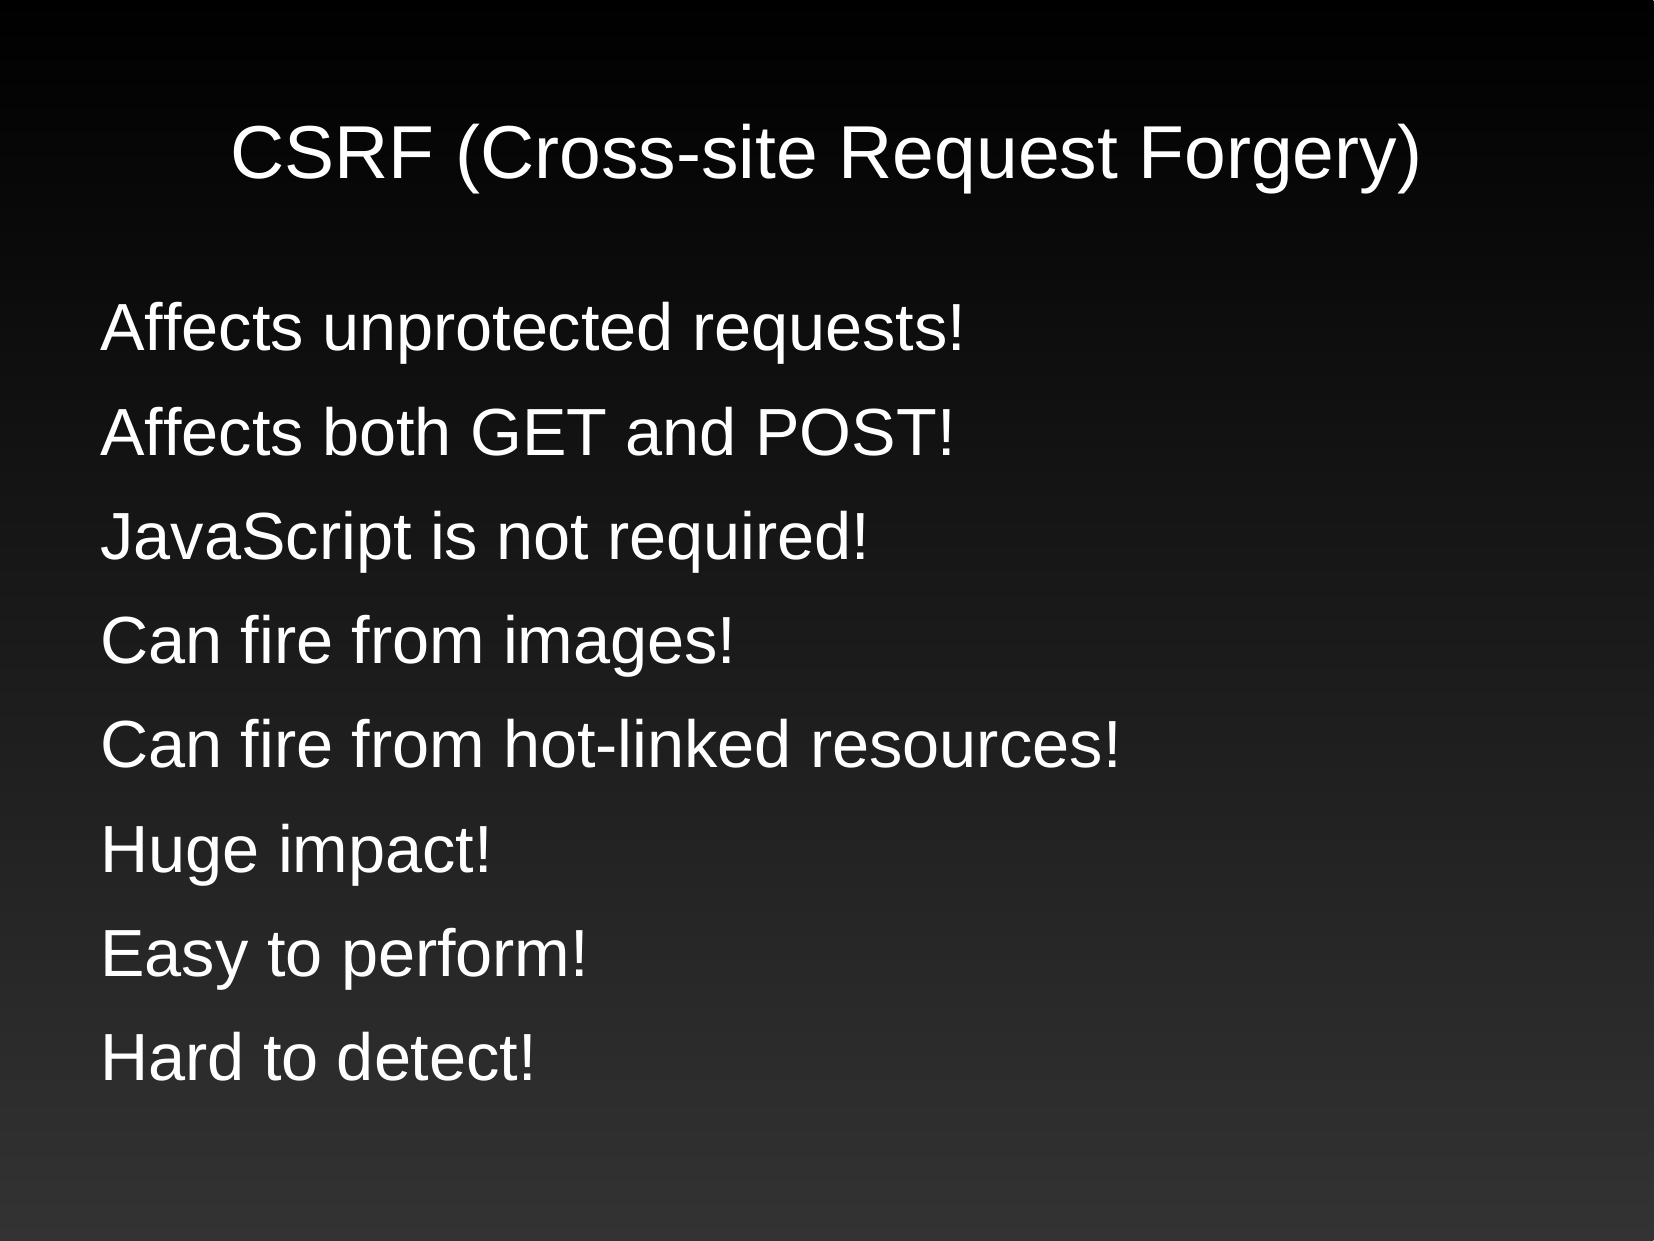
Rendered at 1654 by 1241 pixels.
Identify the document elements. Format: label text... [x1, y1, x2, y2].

title CSRF (Cross-site Request Forgery) [82, 49, 1571, 257]
list Affects unprotected requests! Affects both GET and POST! JavaScript is not required! Can fire from images! Can fire from hot-linked resources! Huge impact! Easy to perform! Hard to detect! [82, 290, 1571, 1109]
